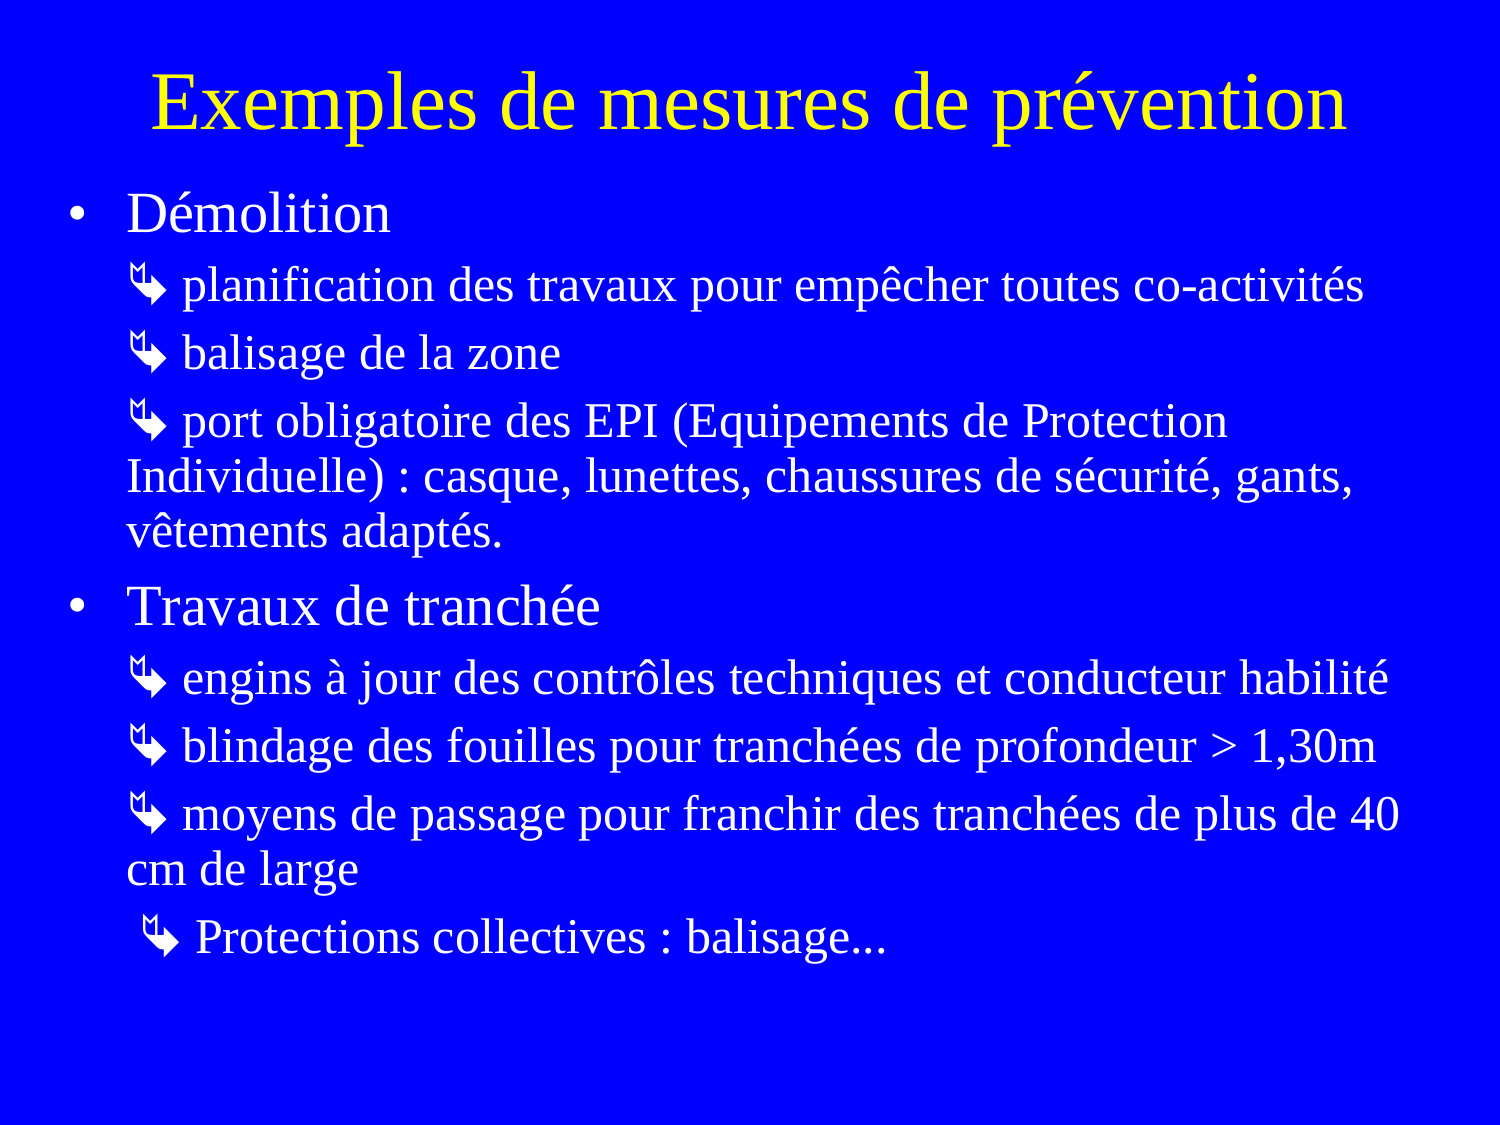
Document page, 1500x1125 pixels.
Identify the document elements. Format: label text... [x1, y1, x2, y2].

list Démolition  planification des travaux pour empêcher toutes co-activités  balisage de la zone  port obligatoire des EPI (Equipements de Protection Individuelle) : casque, lunettes, chaussures de sécurité, gants, vêtements adaptés. Travaux de tranchée  engins à jour des contrôles techniques et conducteur habilité  blindage des fouilles pour tranchées de profondeur > 1,30m  moyens de passage pour franchir des tranchées de plus de 40 cm de large  Protections collectives : balisage... [53, 172, 1447, 1071]
title Exemples de mesures de prévention [112, 30, 1388, 172]
